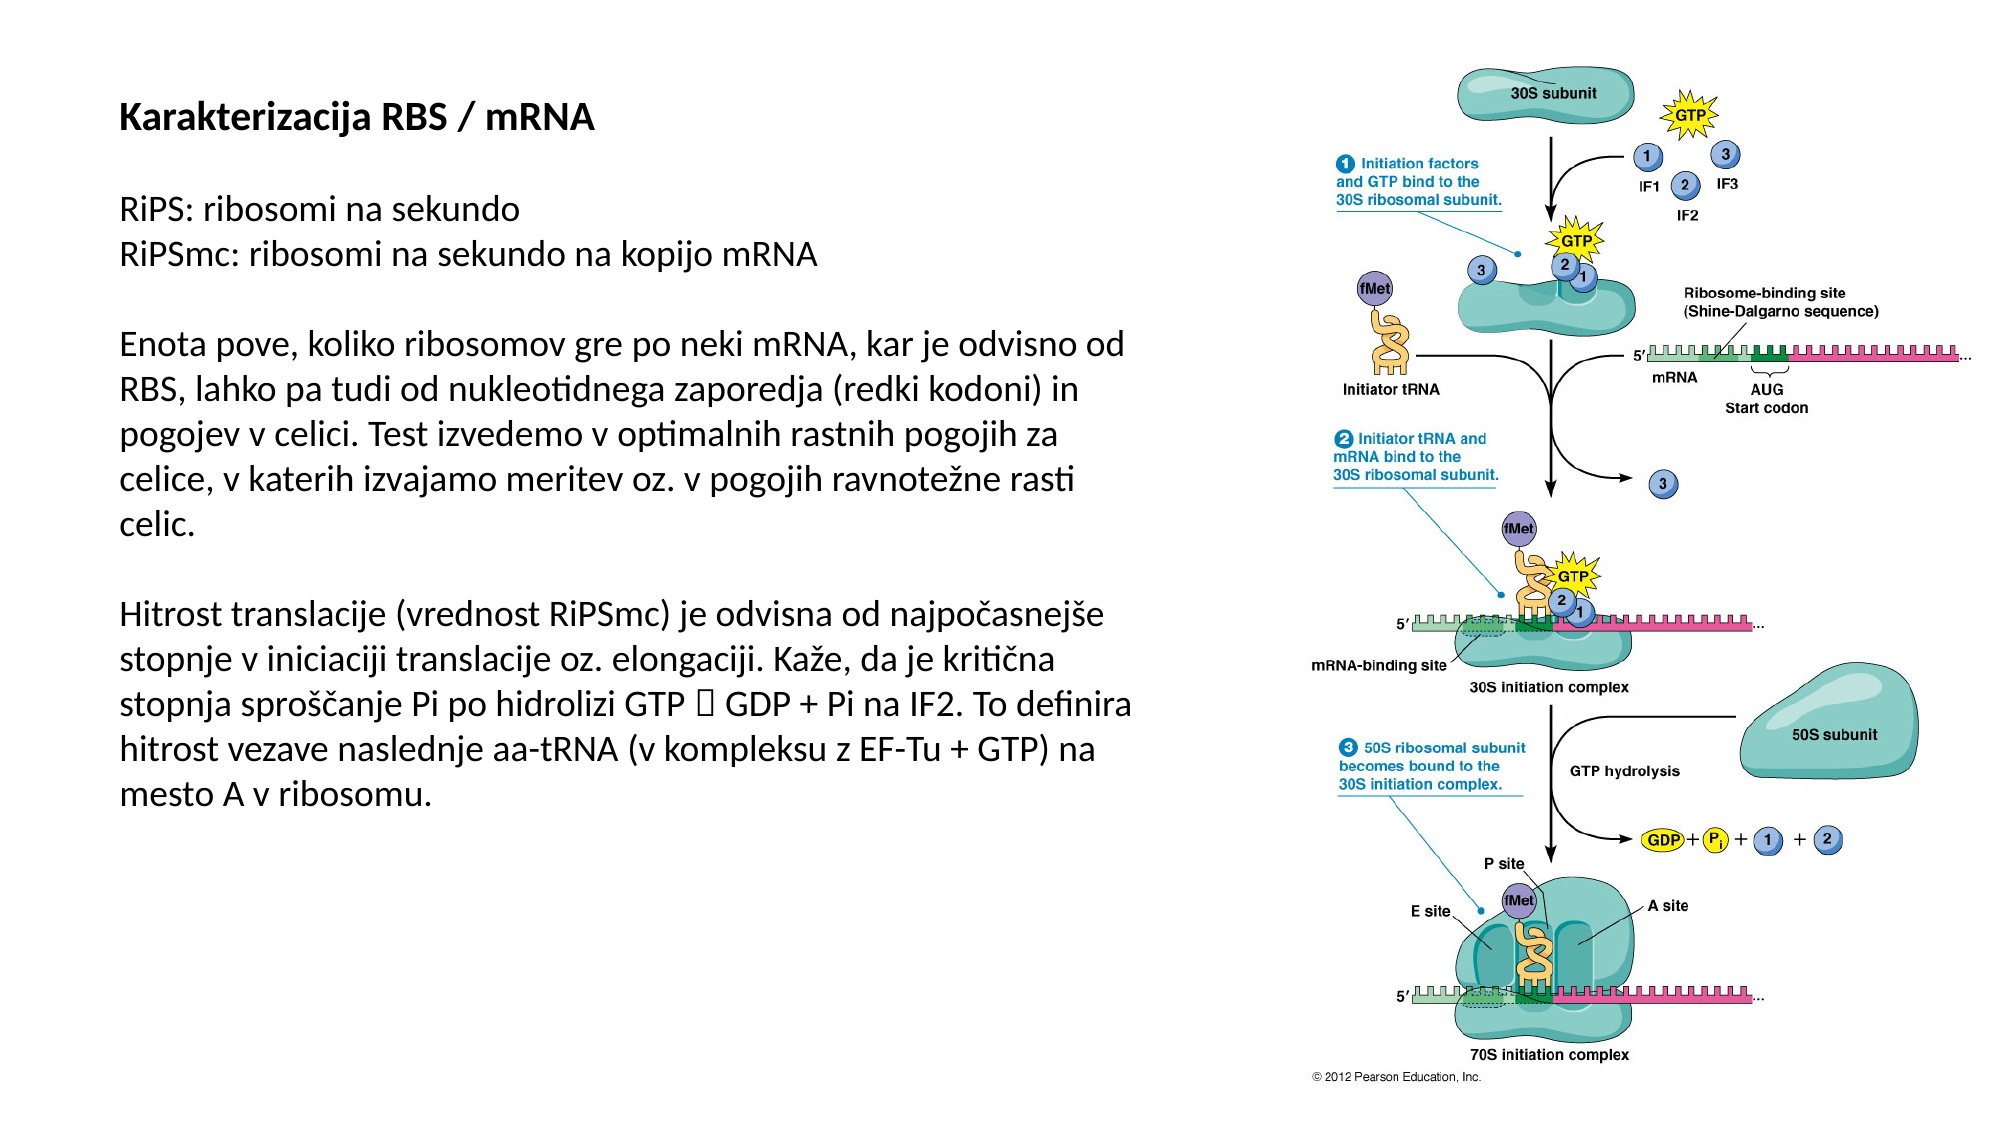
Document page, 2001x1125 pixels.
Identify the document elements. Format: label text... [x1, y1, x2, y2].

text_box Karakterizacija RBS / mRNA RiPS: ribosomi na sekundo RiPSmc: ribosomi na sekundo na kopijo mRNA Enota pove, koliko ribosomov gre po neki mRNA, kar je odvisno od RBS, lahko pa tudi od nukleotidnega zaporedja (redki kodoni) in pogojev v celici. Test izvedemo v optimalnih rastnih pogojih za celice, v katerih izvajamo meritev oz. v pogojih ravnotežne rasti celic. Hitrost translacije (vrednost RiPSmc) je odvisna od najpočasnejše stopnje v iniciaciji translacije oz. elongaciji. Kaže, da je kritična stopnja sproščanje Pi po hidrolizi GTP  GDP + Pi na IF2. To definira hitrost vezave naslednje aa-tRNA (v kompleksu z EF-Tu + GTP) na mesto A v ribosomu. [104, 81, 1154, 867]
picture [1306, 60, 1977, 1092]
